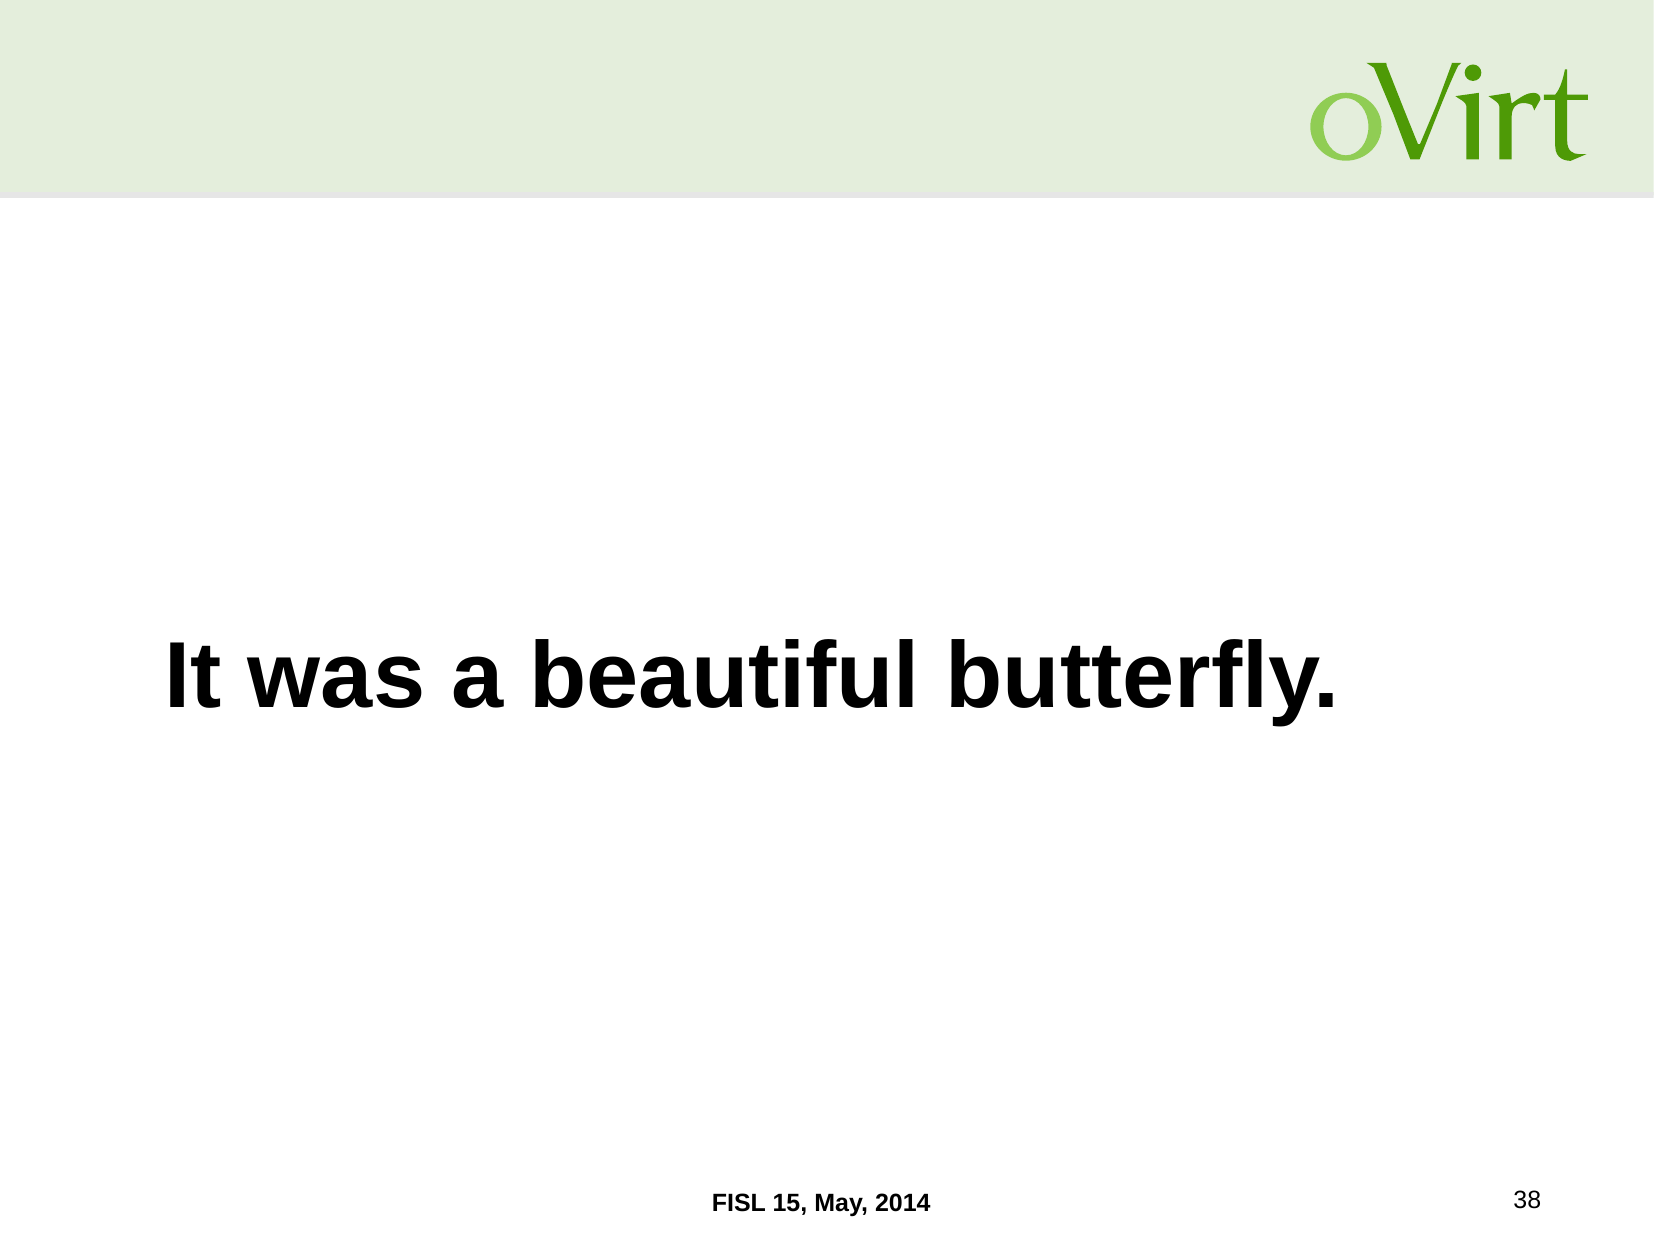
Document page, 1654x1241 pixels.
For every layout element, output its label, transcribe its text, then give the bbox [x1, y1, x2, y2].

text_box It was a beautiful butterfly. [150, 615, 1654, 750]
